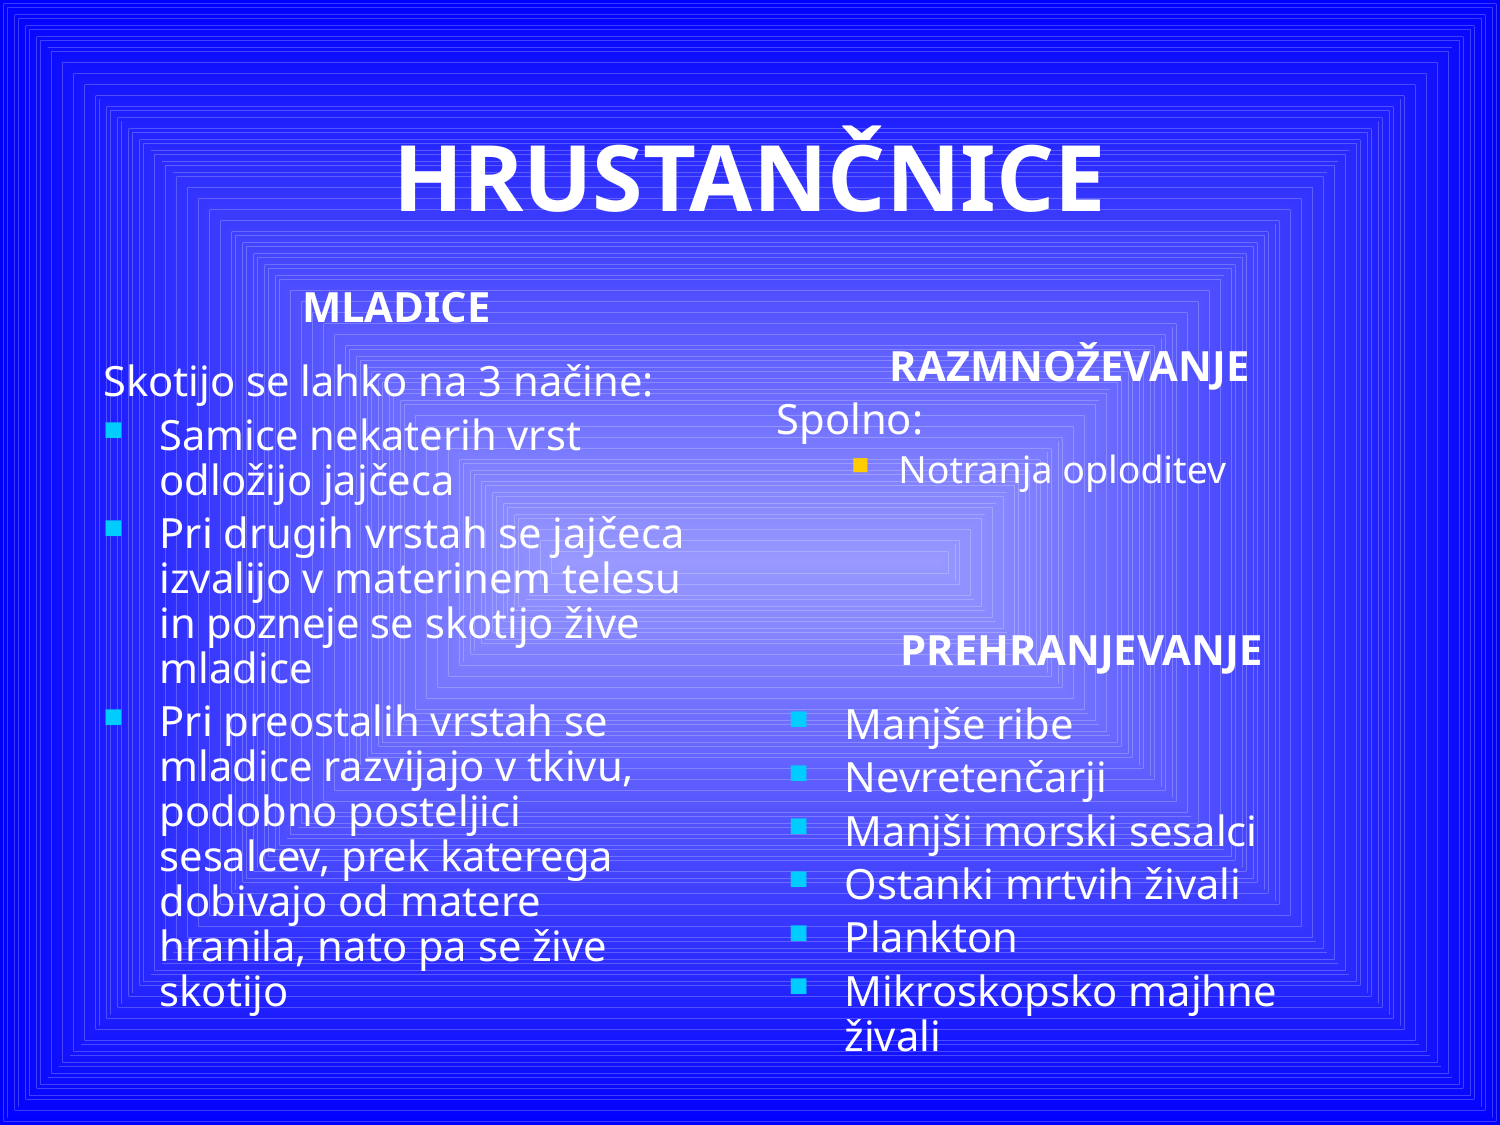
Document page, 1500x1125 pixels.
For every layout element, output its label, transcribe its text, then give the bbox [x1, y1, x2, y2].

text_box PREHRANJEVANJE Manjše ribe Nevretenčarji Manjši morski sesalci Ostanki mrtvih živali Plankton Mikroskopsko majhne živali [773, 621, 1390, 1040]
text_box MLADICE Skotijo se lahko na 3 načine: Samice nekaterih vrst odložijo jajčeca Pri drugih vrstah se jajčeca izvalijo v materinem telesu in pozneje se skotijo žive mladice Pri preostalih vrstah se mladice razvijajo v tkivu, podobno posteljici sesalcev, prek katerega dobivajo od matere hranila, nato pa se žive skotijo [88, 278, 705, 1035]
title HRUSTANČNICE [75, 62, 1425, 288]
text_box RAZMNOŽEVANJE Spolno: Notranja oploditev [761, 337, 1378, 539]
